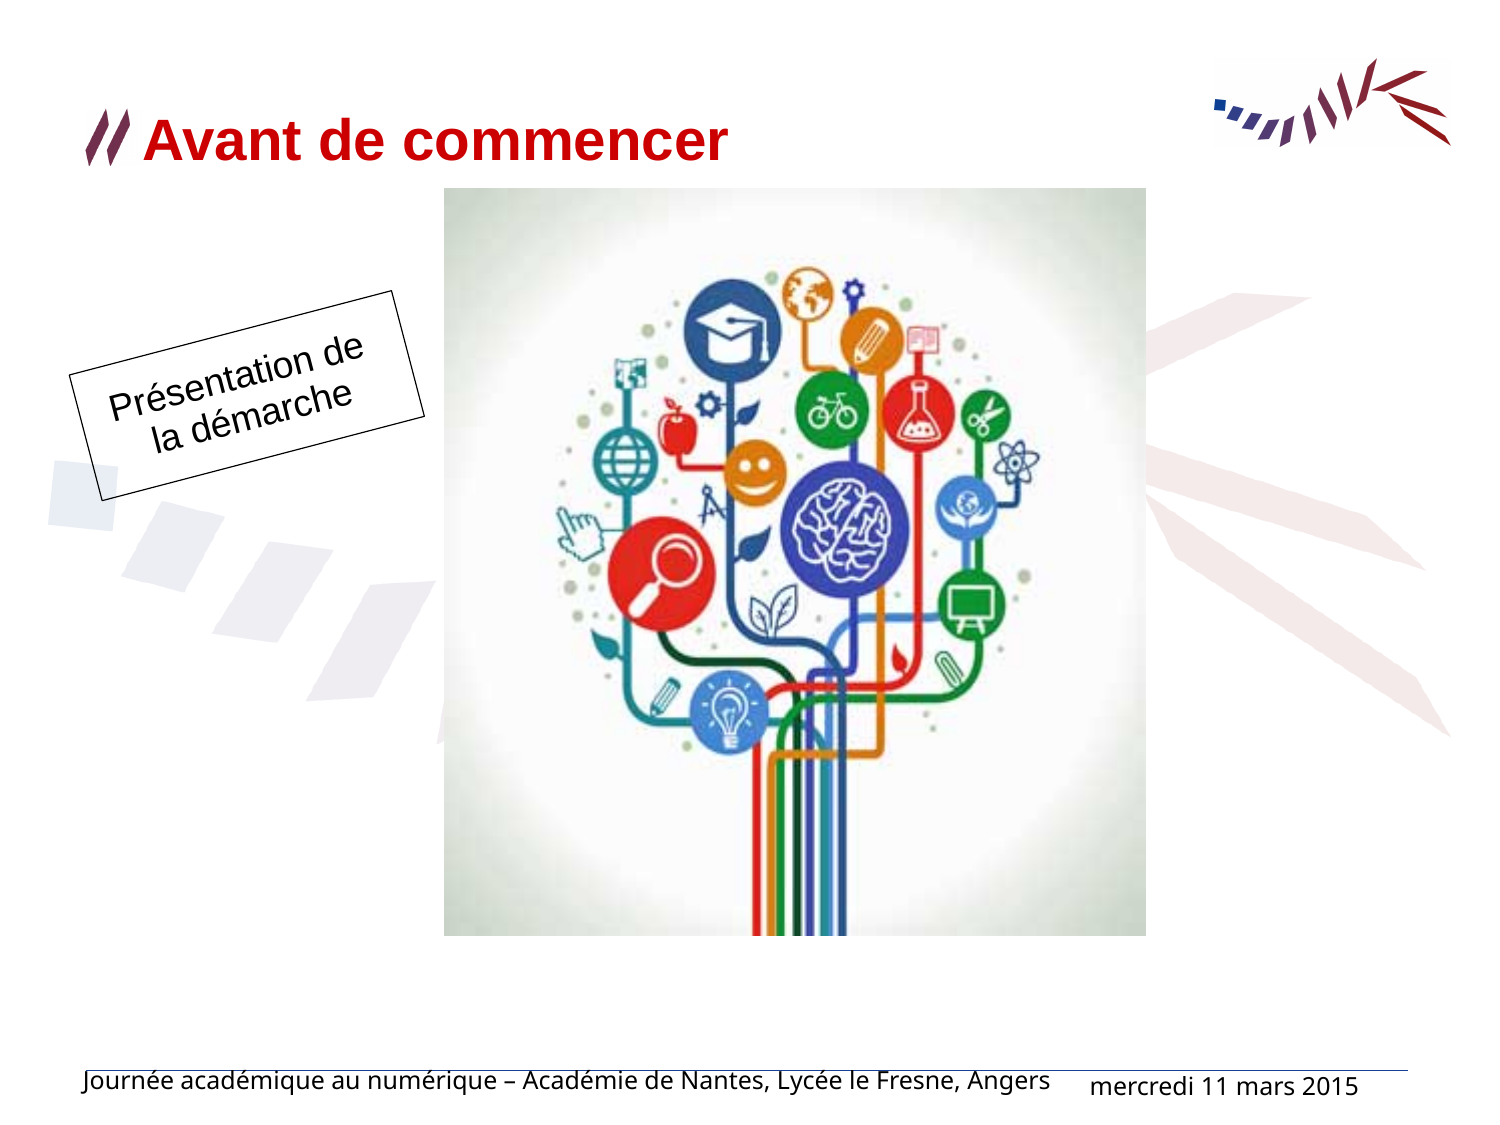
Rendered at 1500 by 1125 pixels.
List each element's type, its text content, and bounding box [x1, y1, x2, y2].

text_box Présentation de la démarche [69, 290, 425, 501]
text_box Journée académique au numérique – Académie de Nantes, Lycée le Fresne, Angers [0, 1057, 1127, 1125]
slide_number [82, 348, 168, 371]
picture [48, 188, 1451, 936]
picture [1214, 58, 1451, 147]
title Avant de commencer [70, 94, 1443, 282]
slide_number [82, 348, 1458, 1002]
text_box mercredi 11 mars 2015 [1074, 1063, 1500, 1125]
